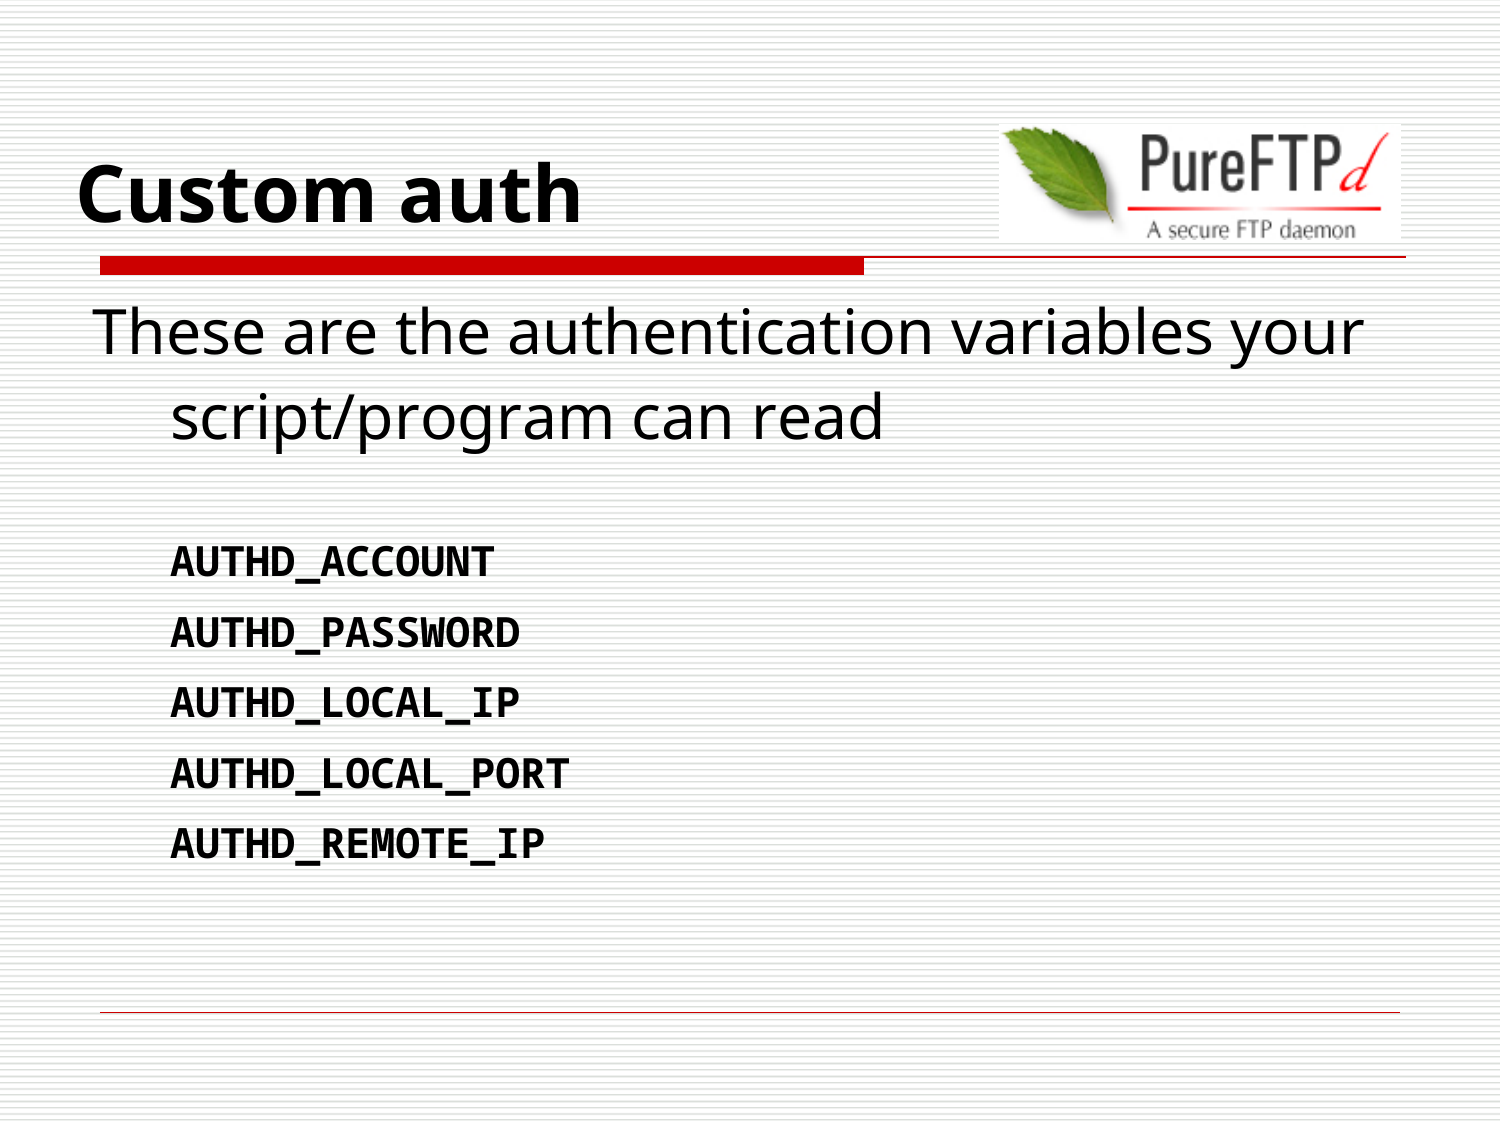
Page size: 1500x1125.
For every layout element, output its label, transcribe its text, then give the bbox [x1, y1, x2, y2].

title Custom auth [75, 120, 1388, 263]
picture [0, 0, 1500, 1125]
list These are the authentication variables your script/program can read AUTHD_ACCOUNT AUTHD_PASSWORD AUTHD_LOCAL_IP AUTHD_LOCAL_PORT AUTHD_REMOTE_IP [92, 287, 1406, 973]
